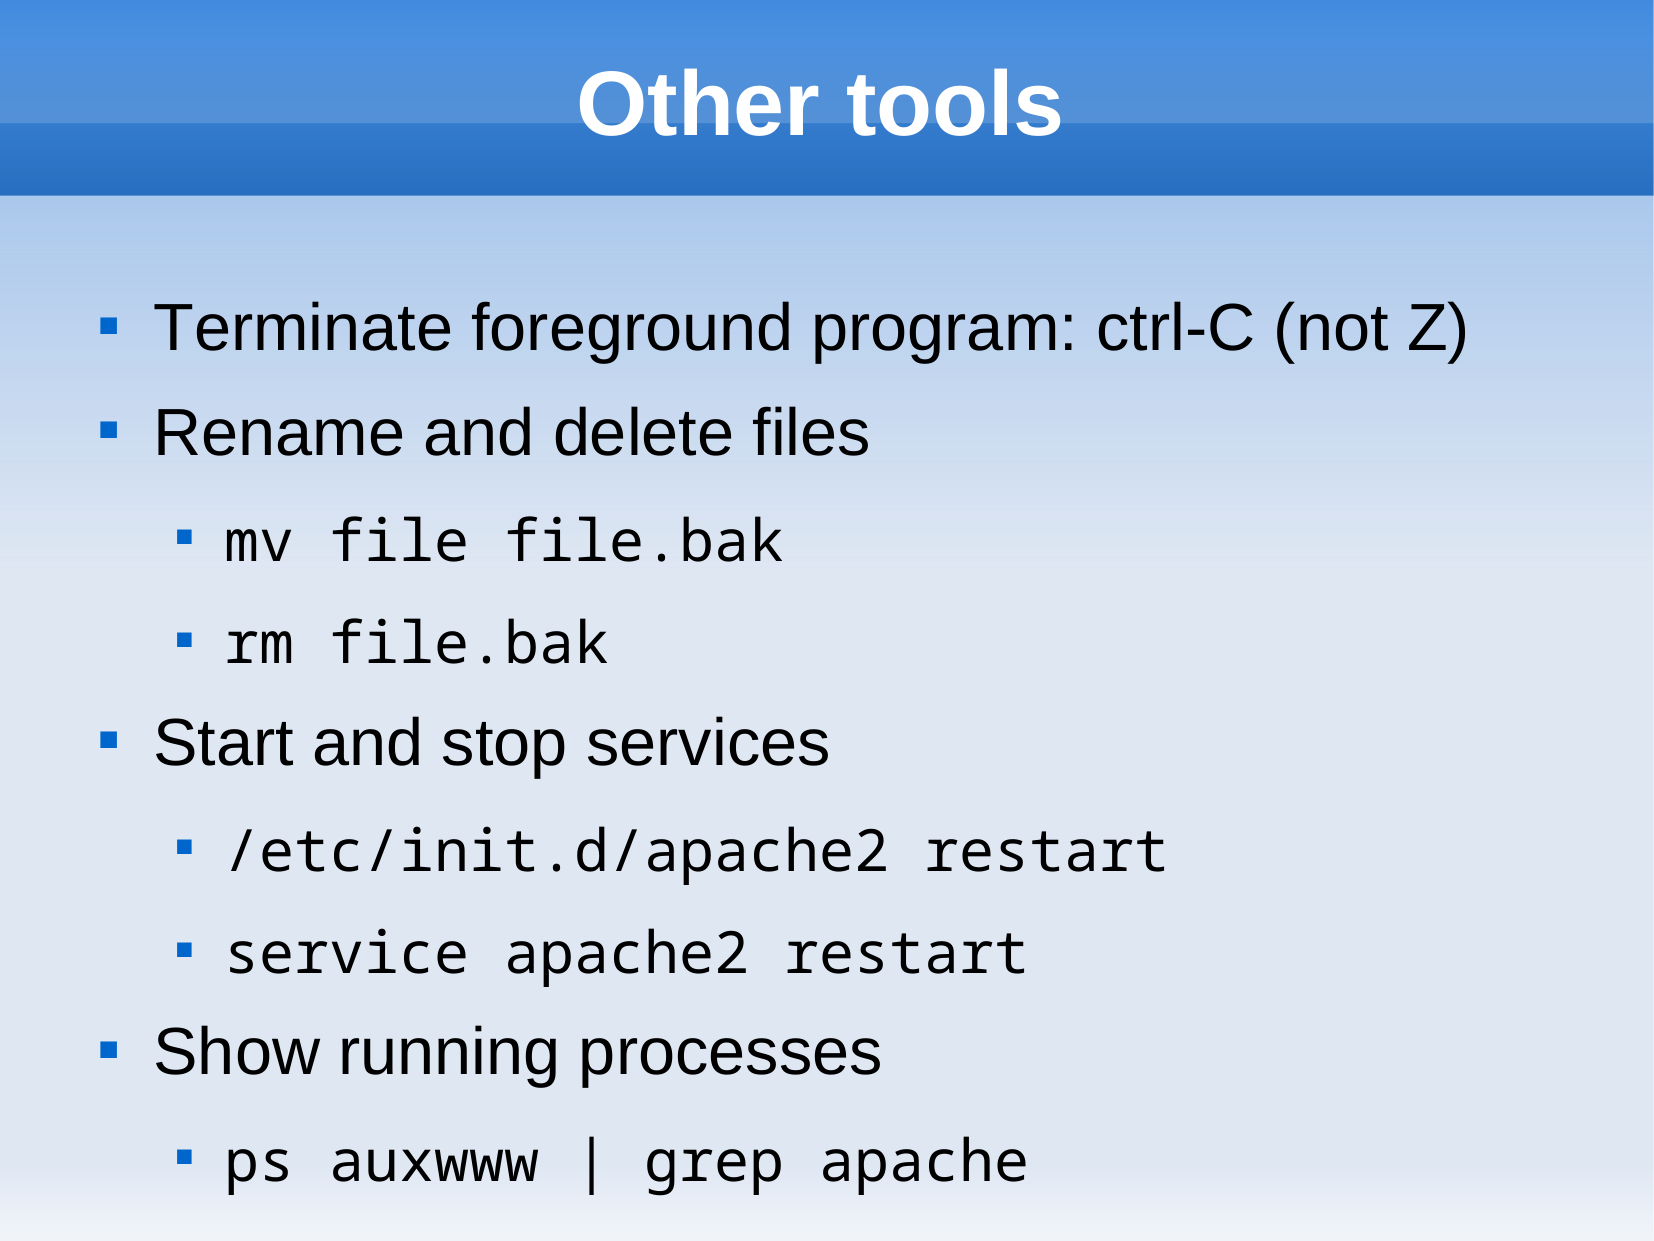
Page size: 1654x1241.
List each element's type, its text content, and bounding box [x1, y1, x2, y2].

list Terminate foreground program: ctrl-C (not Z) Rename and delete files mv file file.bak rm file.bak Start and stop services /etc/init.d/apache2 restart service apache2 restart Show running processes ps auxwww | grep apache [82, 290, 1571, 1140]
title Other tools [76, 7, 1565, 200]
picture [0, 0, 1654, 1241]
